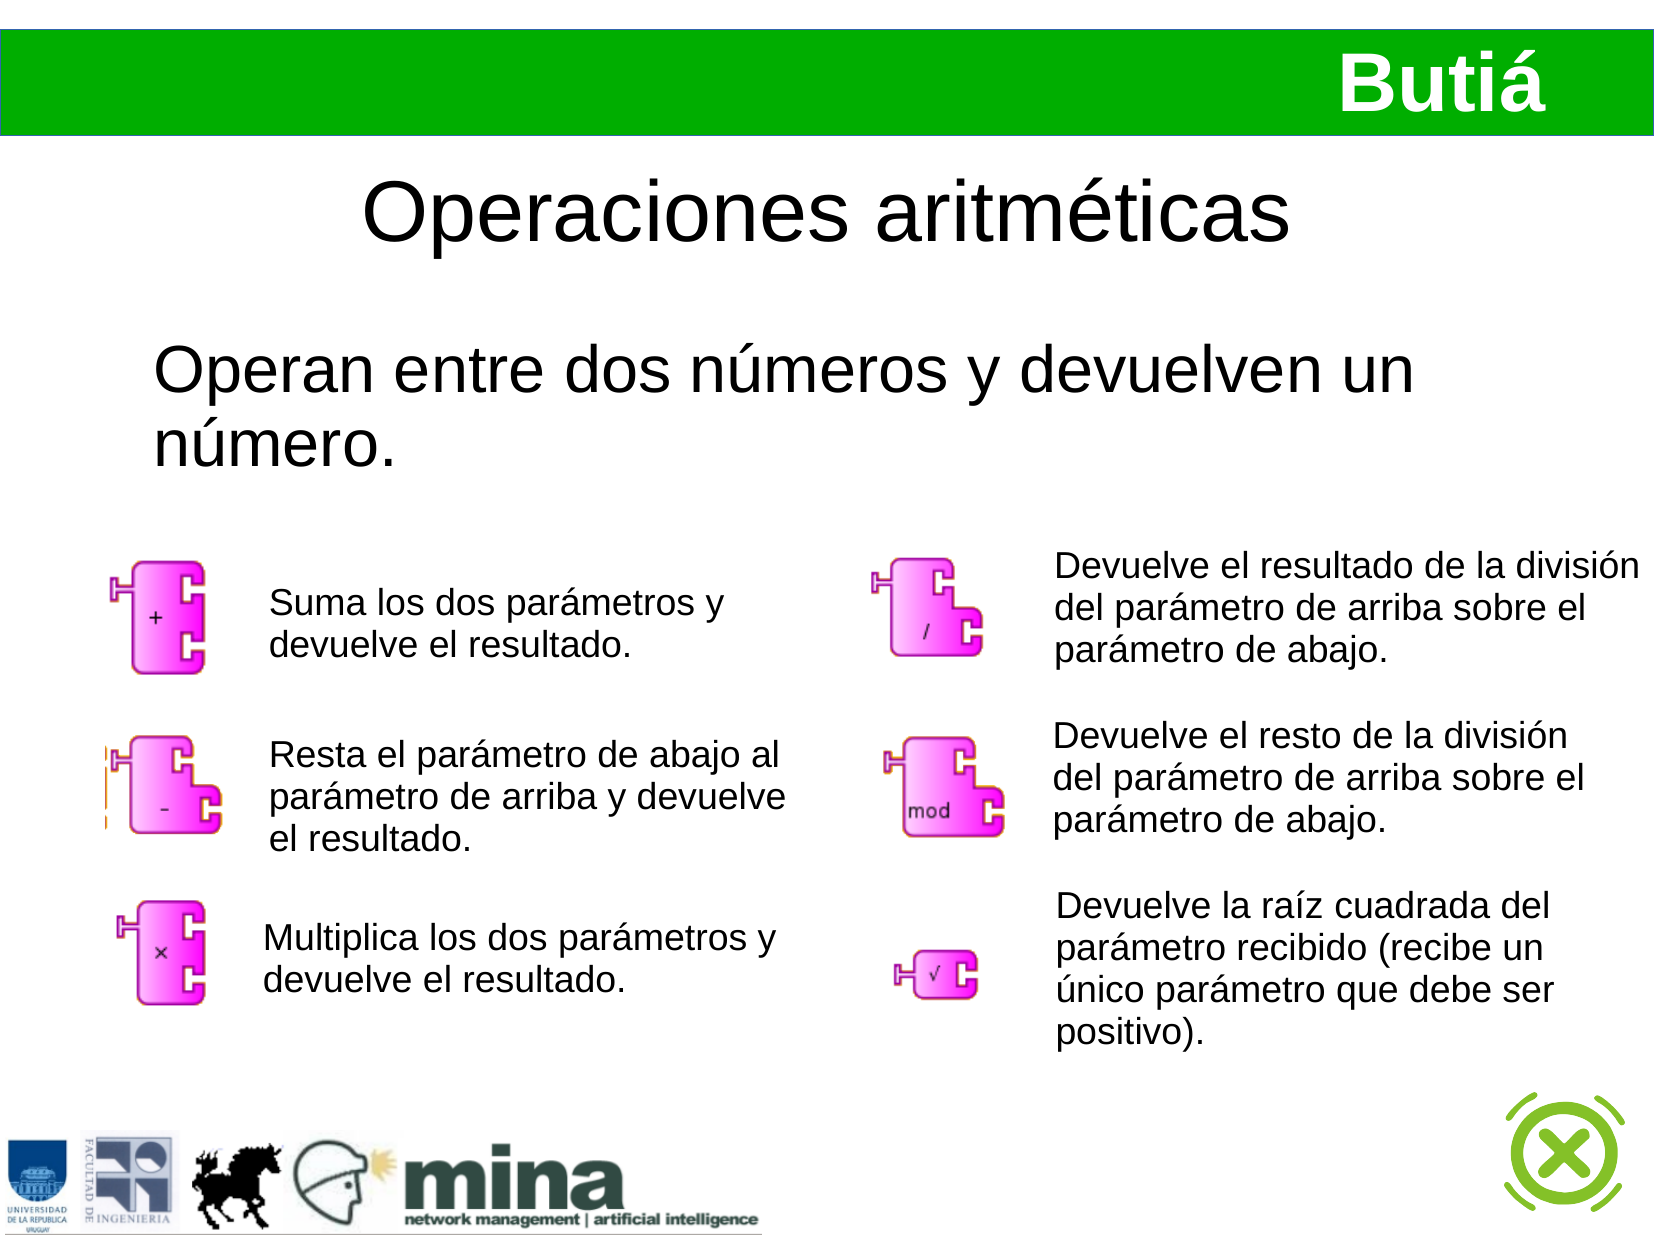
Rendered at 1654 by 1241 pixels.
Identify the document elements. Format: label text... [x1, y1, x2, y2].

picture [1504, 1092, 1625, 1212]
picture [881, 734, 1006, 841]
text_box Devuelve la raíz cuadrada del parámetro recibido (recibe un único parámetro que debe ser positivo). [1040, 877, 1570, 1060]
picture [105, 554, 211, 684]
text_box Multiplica los dos parámetros y devuelve el resultado. [248, 909, 802, 1009]
text_box Suma los dos parámetros y devuelve el resultado. [253, 574, 750, 674]
picture [5, 1130, 762, 1235]
text_box Devuelve el resultado de la división del parámetro de arriba sobre el parámetro de abajo. [1039, 537, 1654, 679]
picture [888, 947, 991, 1006]
picture [112, 899, 211, 1009]
picture [105, 733, 226, 841]
title Operaciones aritméticas [82, 108, 1571, 316]
list Operan entre dos números y devuelven un número. [82, 331, 1571, 1051]
picture [870, 555, 988, 661]
text_box Devuelve el resto de la división del parámetro de arriba sobre el parámetro de abajo. [1037, 707, 1600, 849]
text_box Resta el parámetro de abajo al parámetro de arriba y devuelve el resultado. [253, 726, 806, 868]
